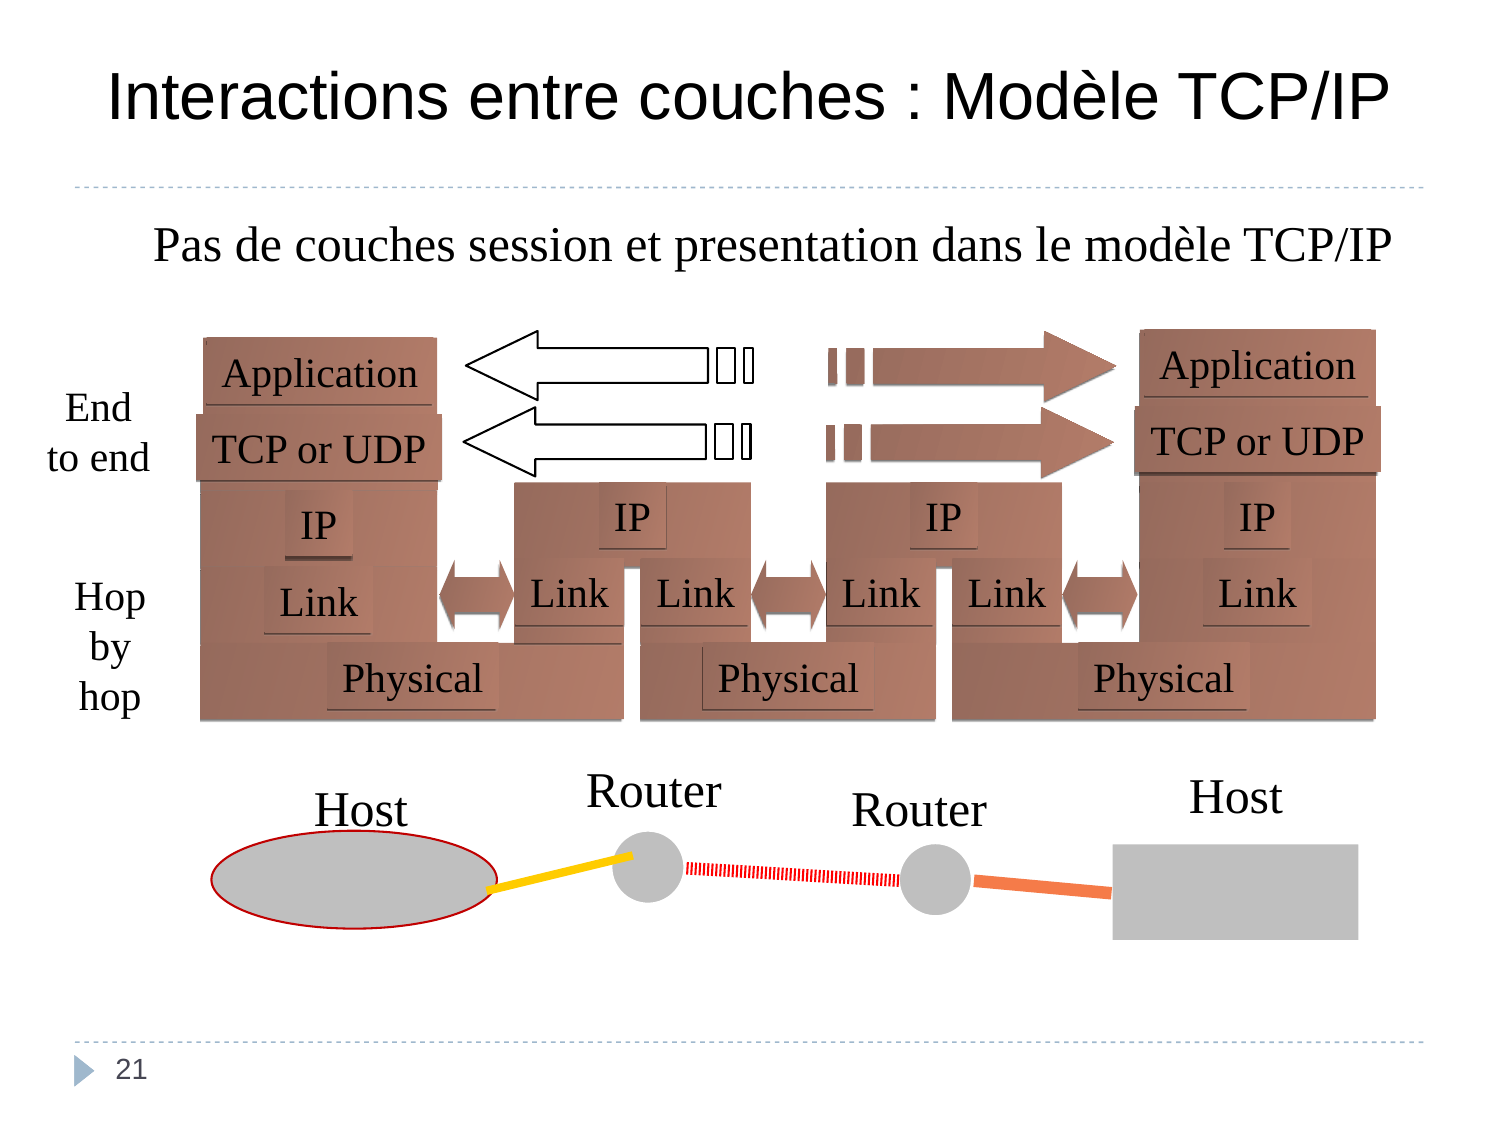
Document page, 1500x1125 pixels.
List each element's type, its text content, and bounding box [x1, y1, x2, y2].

text_box [844, 425, 862, 460]
text_box [1139, 329, 1377, 406]
text_box [828, 348, 837, 383]
text_box [846, 348, 864, 383]
text_box Link [1203, 558, 1312, 624]
text_box Pas de couches session et presentation dans le modèle TCP/IP [135, 203, 1412, 280]
text_box [211, 834, 497, 929]
text_box IP [910, 482, 978, 548]
text_box Link [264, 566, 374, 633]
text_box Physical [702, 642, 874, 709]
text_box TCP or UDP [196, 414, 442, 480]
text_box Hop by hop [41, 561, 180, 727]
text_box [873, 331, 1117, 401]
text_box Router [571, 750, 738, 826]
text_box IP [1224, 482, 1292, 548]
text_box [870, 407, 1114, 478]
text_box End to end [29, 371, 168, 488]
text_box [751, 559, 826, 630]
text_box [611, 830, 685, 904]
text_box [899, 844, 972, 917]
text_box [1111, 843, 1360, 942]
text_box Application [206, 337, 434, 404]
text_box [200, 472, 1377, 720]
text_box [826, 425, 835, 460]
text_box Application [1144, 329, 1372, 396]
text_box TCP or UDP [1134, 406, 1381, 472]
text_box Interactions entre couches : Modèle TCP/IP [0, 45, 1500, 129]
text_box 21 [100, 1042, 426, 1103]
text_box Physical [327, 642, 499, 709]
text_box Host [1173, 755, 1299, 832]
text_box Host [298, 768, 424, 844]
text_box Link [641, 558, 751, 624]
text_box Physical [1078, 642, 1250, 709]
text_box [203, 337, 438, 414]
text_box IP [599, 482, 667, 548]
text_box Link [952, 558, 1062, 624]
text_box IP [285, 490, 353, 556]
text_box Link [826, 558, 936, 624]
text_box Link [515, 558, 624, 624]
text_box Router [836, 768, 1003, 844]
